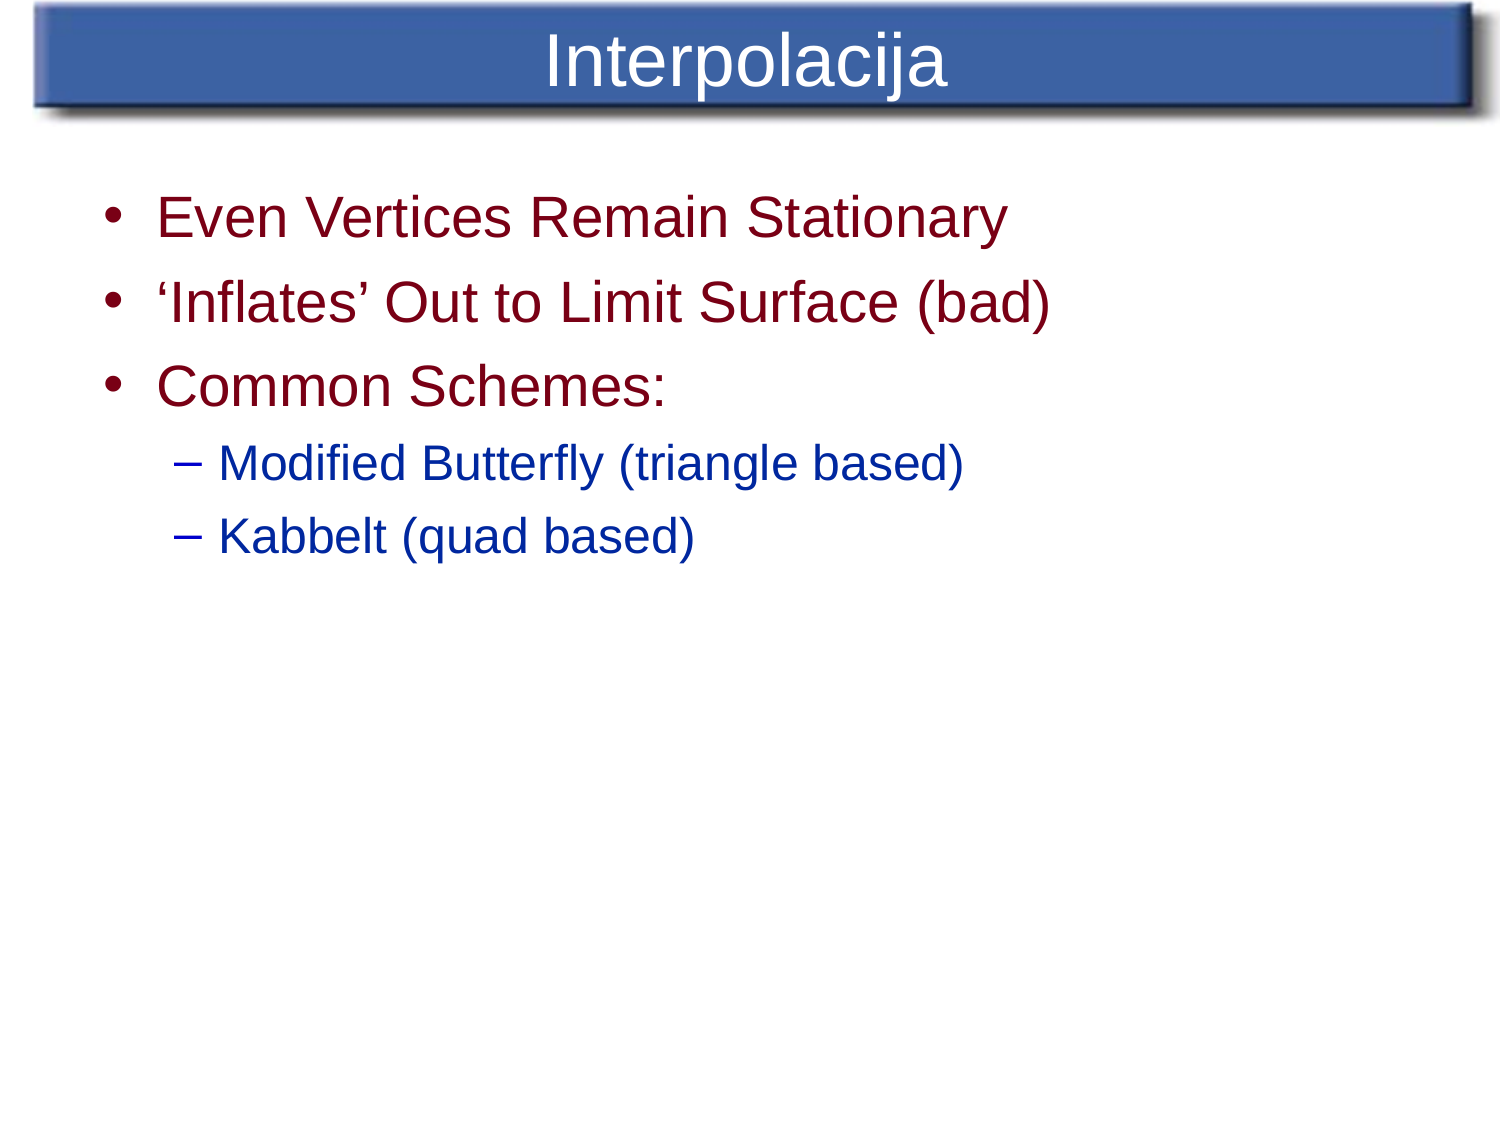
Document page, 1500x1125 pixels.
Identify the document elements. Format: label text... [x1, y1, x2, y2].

list Even Vertices Remain Stationary ‘Inflates’ Out to Limit Surface (bad) Common Schemes: Modified Butterfly (triangle based) Kabbelt (quad based) [88, 172, 1332, 1025]
picture [32, 0, 1500, 127]
title Interpolacija [0, 0, 1493, 114]
